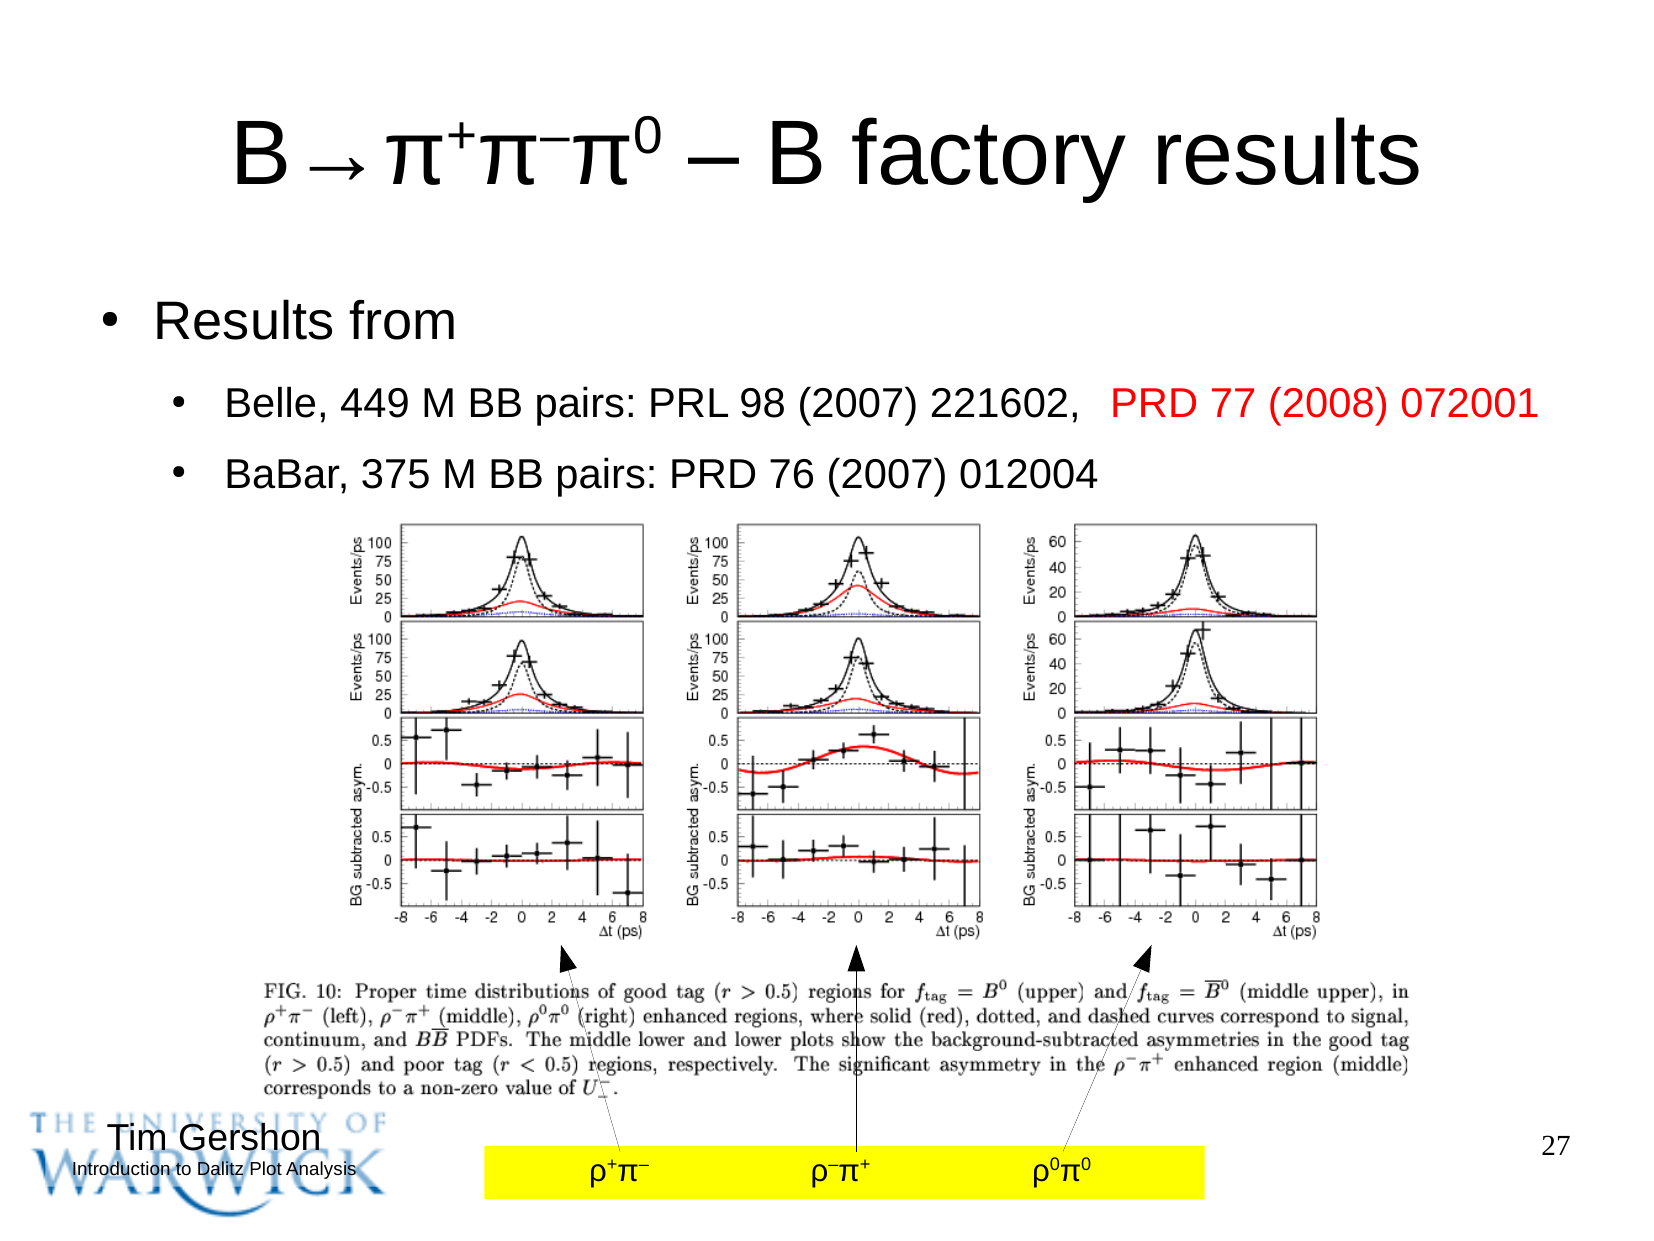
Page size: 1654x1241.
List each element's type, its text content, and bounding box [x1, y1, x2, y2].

list Results from Belle, 449 M BB pairs: PRL 98 (2007) 221602, PRD 77 (2008) 072001 BaBar, 375 M BB pairs: PRD 76 (2007) 012004 [82, 290, 1571, 1094]
title B→π+π–π0 – B factory results [82, 56, 1571, 250]
text_box ρ+π– ρ–π+ ρ0π0 [484, 1145, 1205, 1199]
picture [19, 499, 1438, 1232]
text_box Tim Gershon Introduction to Dalitz Plot Analysis [45, 1108, 383, 1187]
